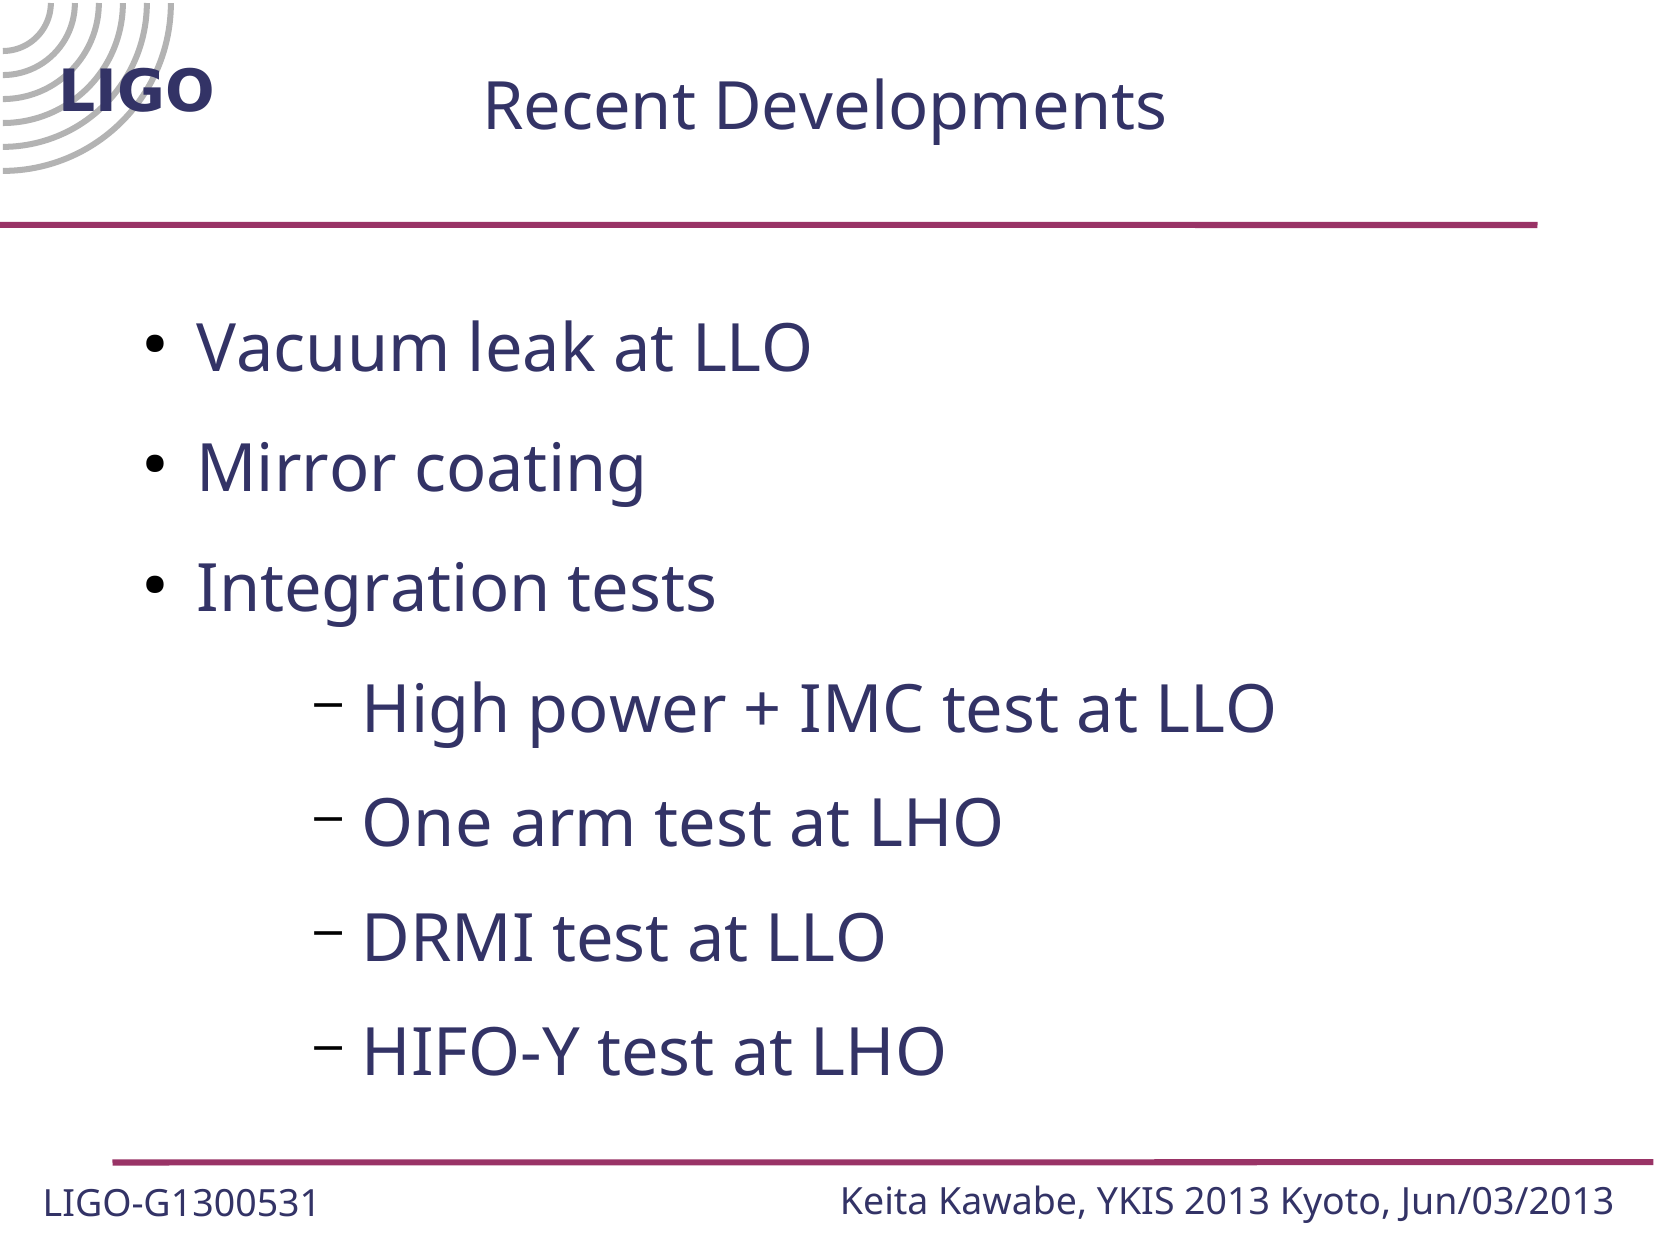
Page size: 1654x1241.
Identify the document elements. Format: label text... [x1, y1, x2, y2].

title Recent Developments [187, 0, 1463, 208]
list Vacuum leak at LLO Mirror coating Integration tests High power + IMC test at LLO One arm test at LHO DRMI test at LLO HIFO-Y test at LHO [125, 300, 1538, 1067]
